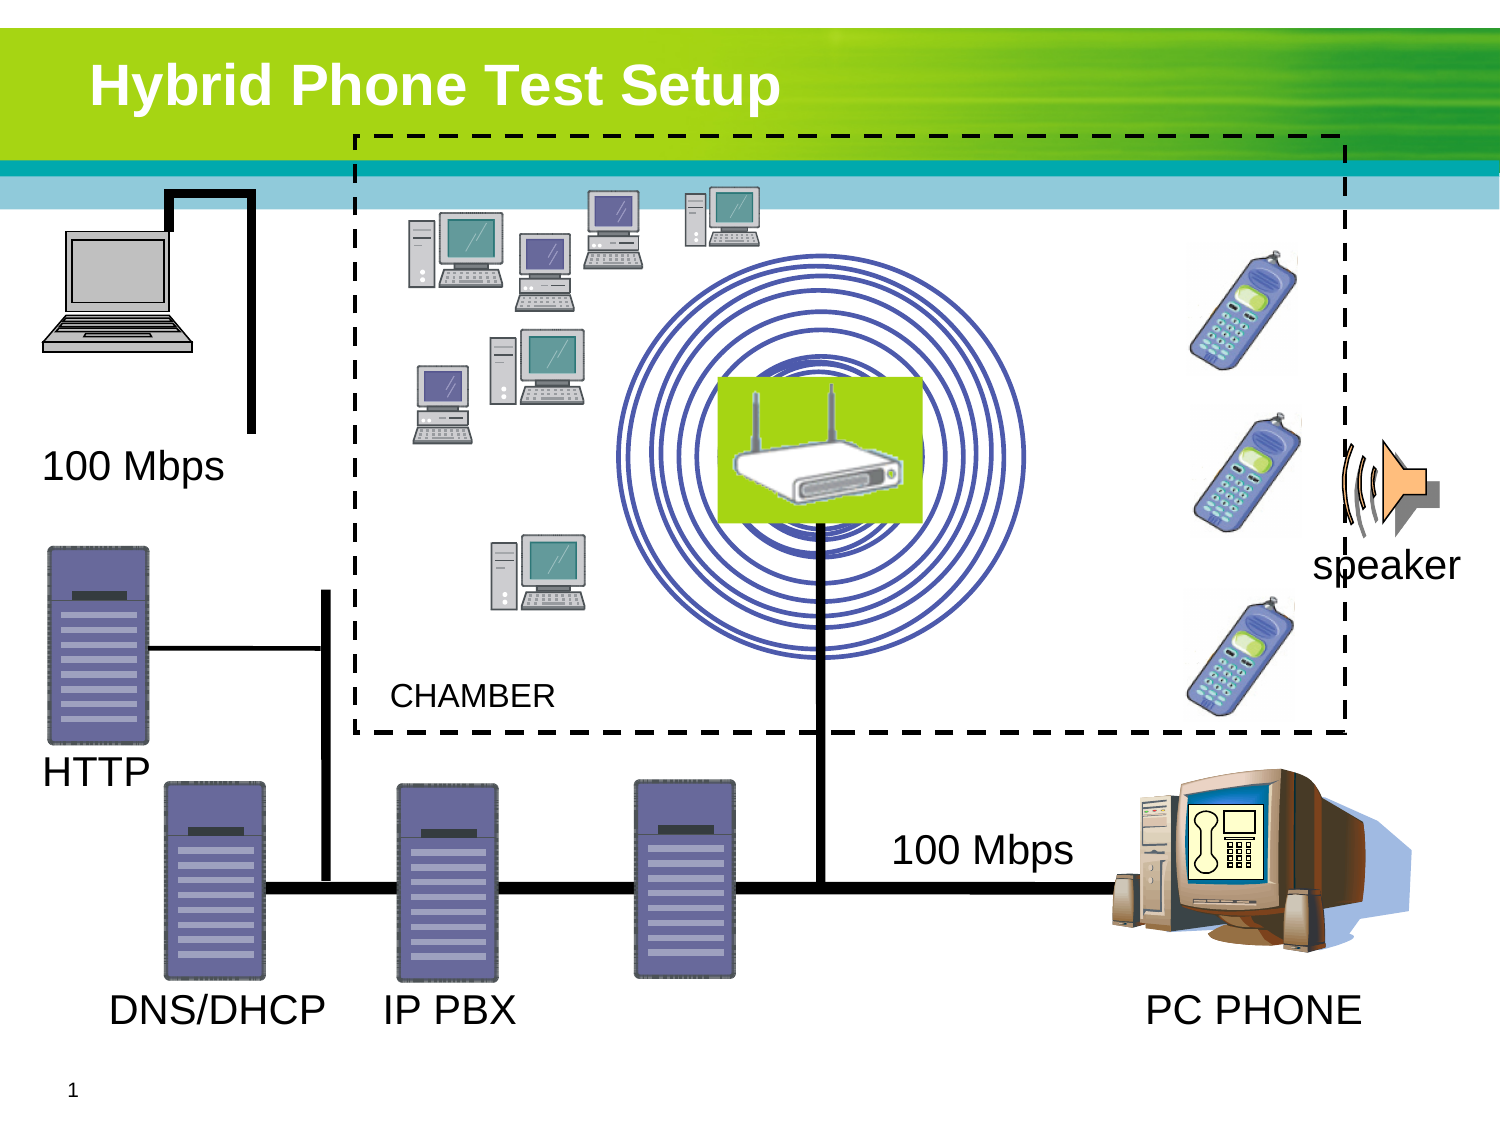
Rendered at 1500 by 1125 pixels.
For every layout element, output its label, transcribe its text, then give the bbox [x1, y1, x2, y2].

text_box [1371, 466, 1376, 498]
text_box [1383, 441, 1427, 523]
picture [684, 186, 760, 247]
picture [1190, 404, 1302, 538]
picture [1186, 242, 1298, 376]
picture [396, 783, 499, 979]
picture [717, 354, 945, 530]
title Hybrid Phone Test Setup [75, 45, 1426, 166]
text_box speaker [1297, 534, 1477, 597]
picture [412, 365, 473, 445]
text_box [66, 231, 170, 312]
picture [1183, 588, 1295, 722]
text_box IP PBX [367, 979, 532, 1042]
picture [47, 545, 150, 741]
picture [583, 190, 644, 270]
picture [633, 779, 736, 979]
text_box DNS/DHCP [93, 979, 342, 1042]
picture [0, 28, 1500, 160]
text_box 100 Mbps [876, 819, 1090, 881]
text_box HTTP [27, 741, 167, 804]
text_box [1188, 804, 1264, 880]
text_box CHAMBER [374, 670, 572, 723]
text_box PC PHONE [1130, 979, 1378, 1042]
text_box 100 Mbps [26, 435, 241, 498]
picture [489, 328, 585, 405]
text_box [1358, 456, 1366, 510]
picture [1112, 768, 1412, 953]
picture [490, 534, 586, 611]
picture [514, 233, 575, 312]
text_box [42, 315, 192, 352]
text_box [1342, 444, 1354, 525]
picture [408, 212, 504, 289]
picture [163, 781, 266, 979]
